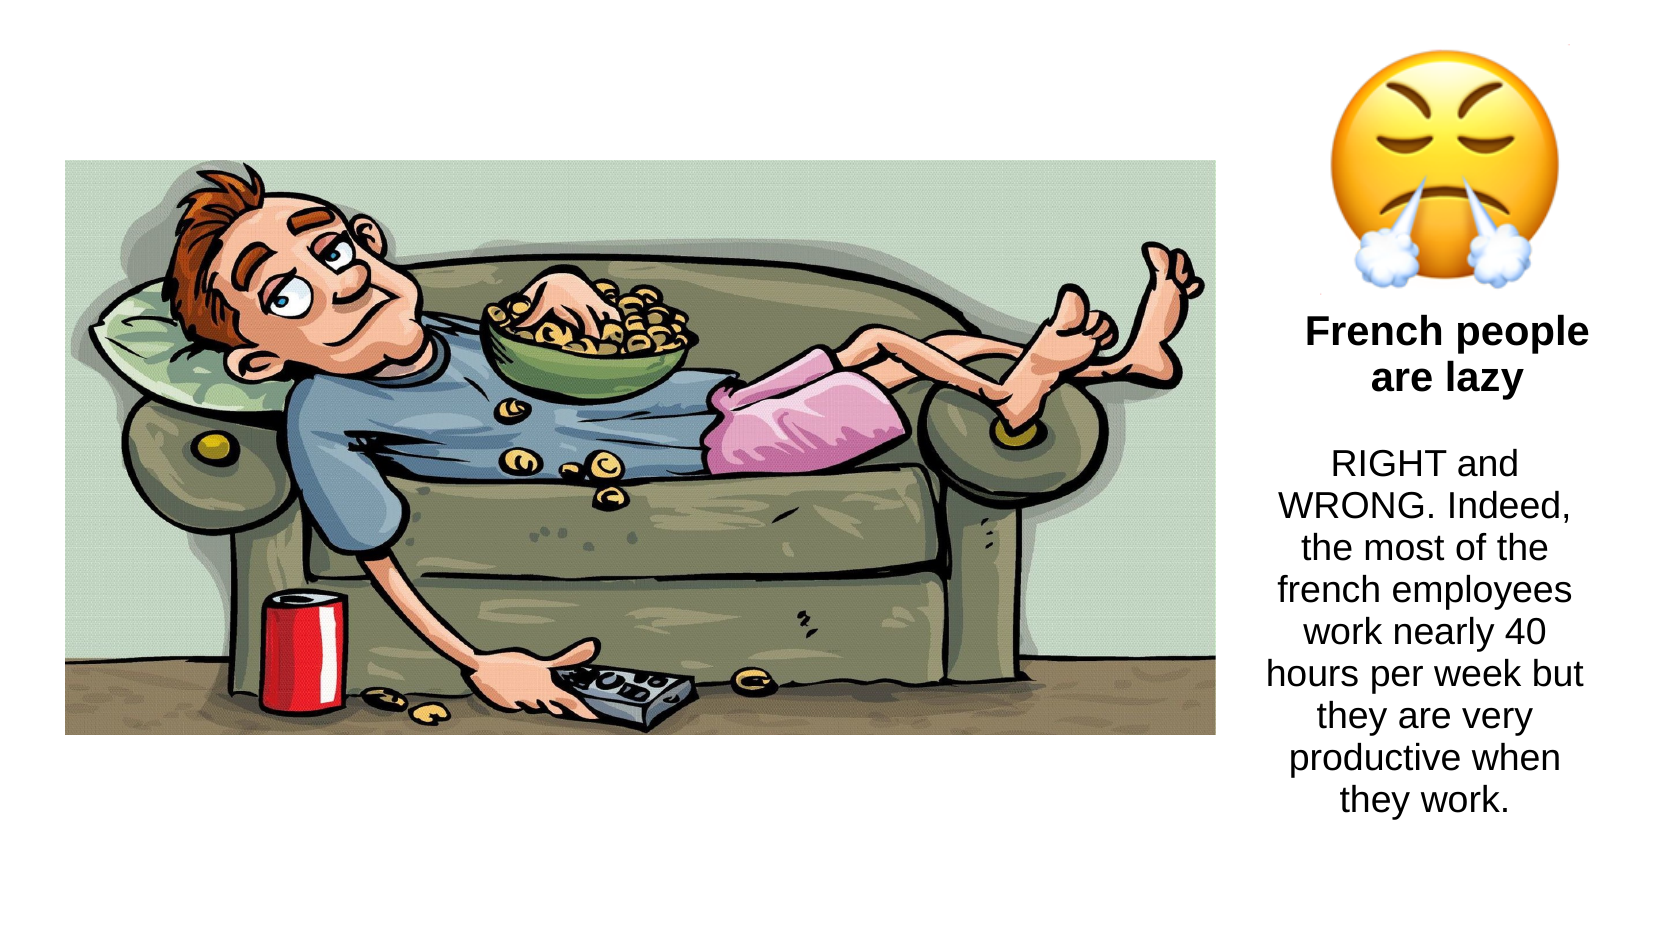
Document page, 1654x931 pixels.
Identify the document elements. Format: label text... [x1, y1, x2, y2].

text_box RIGHT and WRONG. Indeed, the most of the french employees work nearly 40 hours per week but they are very productive when they work. [1245, 435, 1606, 828]
picture [1320, 44, 1570, 295]
picture [65, 160, 1216, 736]
text_box French people are lazy [1290, 300, 1606, 408]
